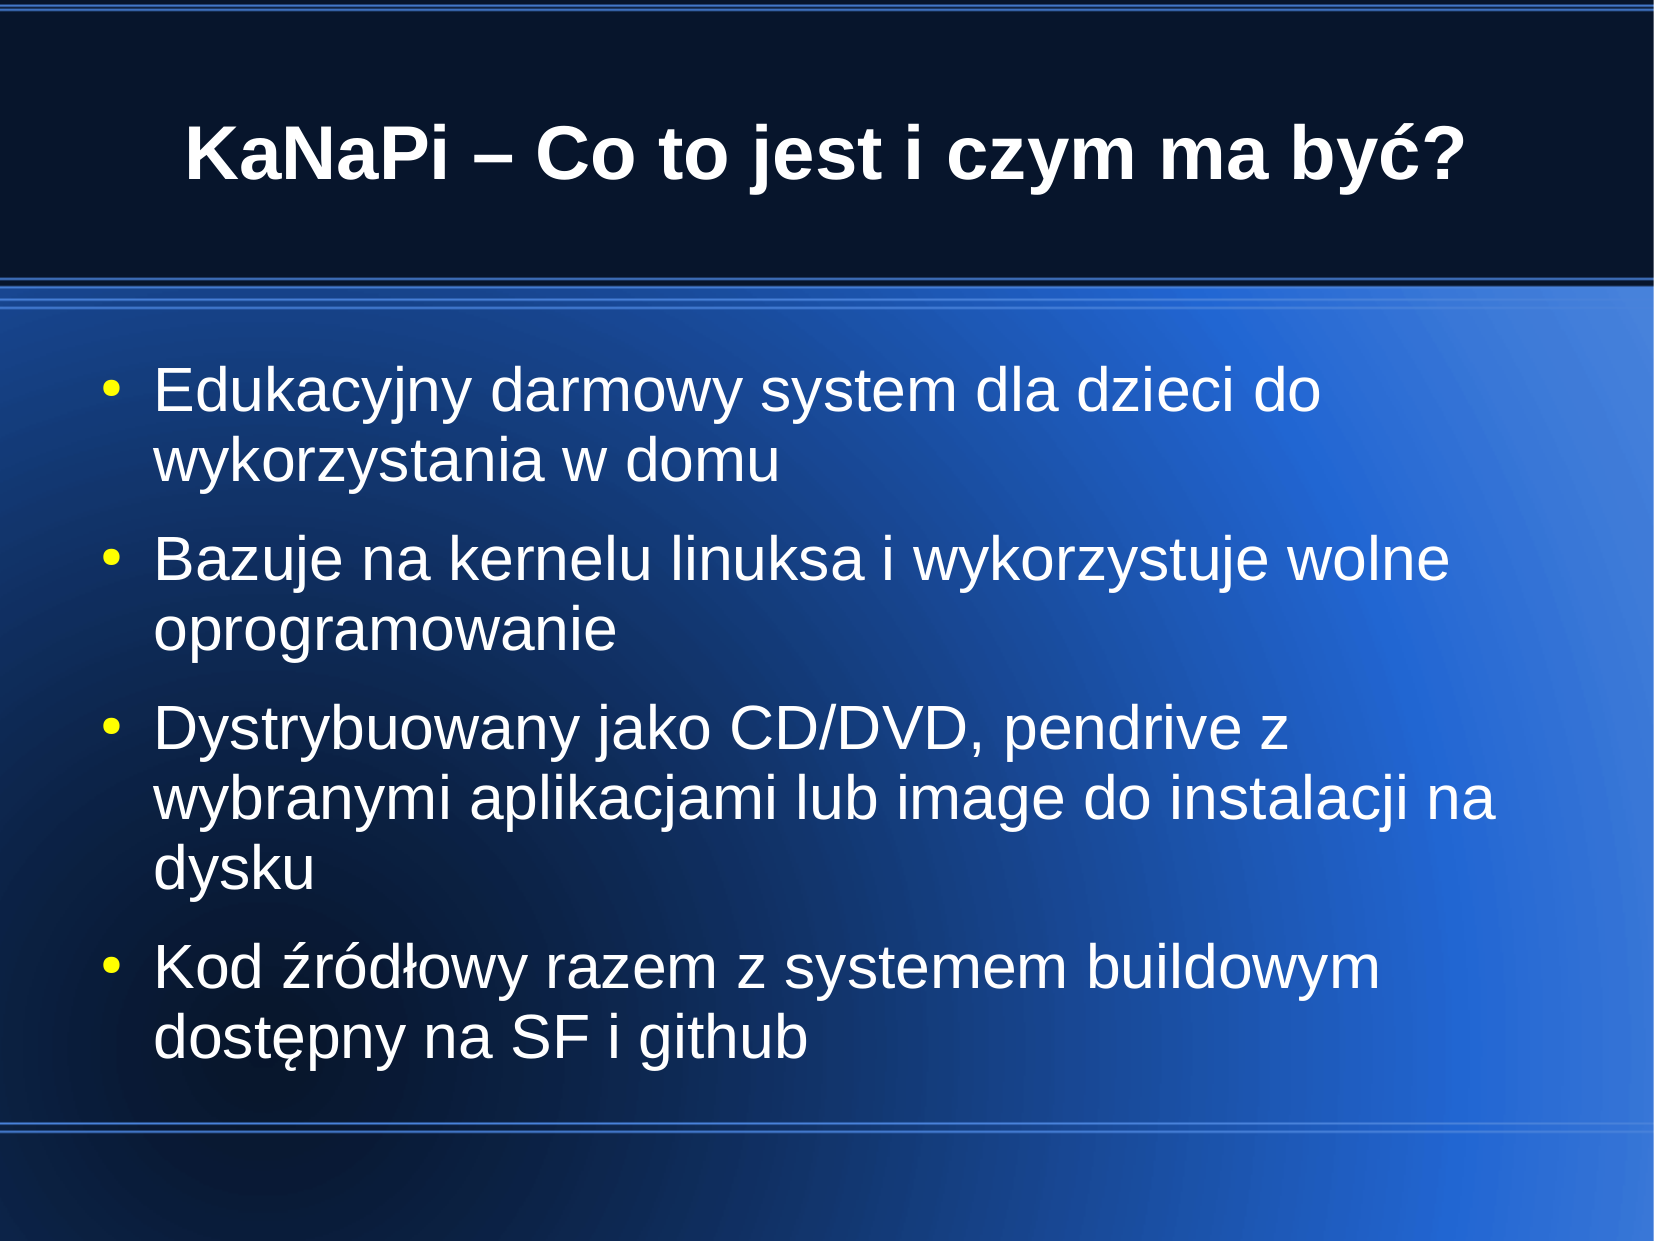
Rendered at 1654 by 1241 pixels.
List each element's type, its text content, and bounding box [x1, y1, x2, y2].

title KaNaPi – Co to jest i czym ma być? [82, 49, 1571, 257]
list Edukacyjny darmowy system dla dzieci do wykorzystania w domu Bazuje na kernelu linuksa i wykorzystuje wolne oprogramowanie Dystrybuowany jako CD/DVD, pendrive z wybranymi aplikacjami lub image do instalacji na dysku Kod źródłowy razem z systemem buildowym dostępny na SF i github [82, 355, 1571, 1075]
picture [0, 0, 1654, 1241]
